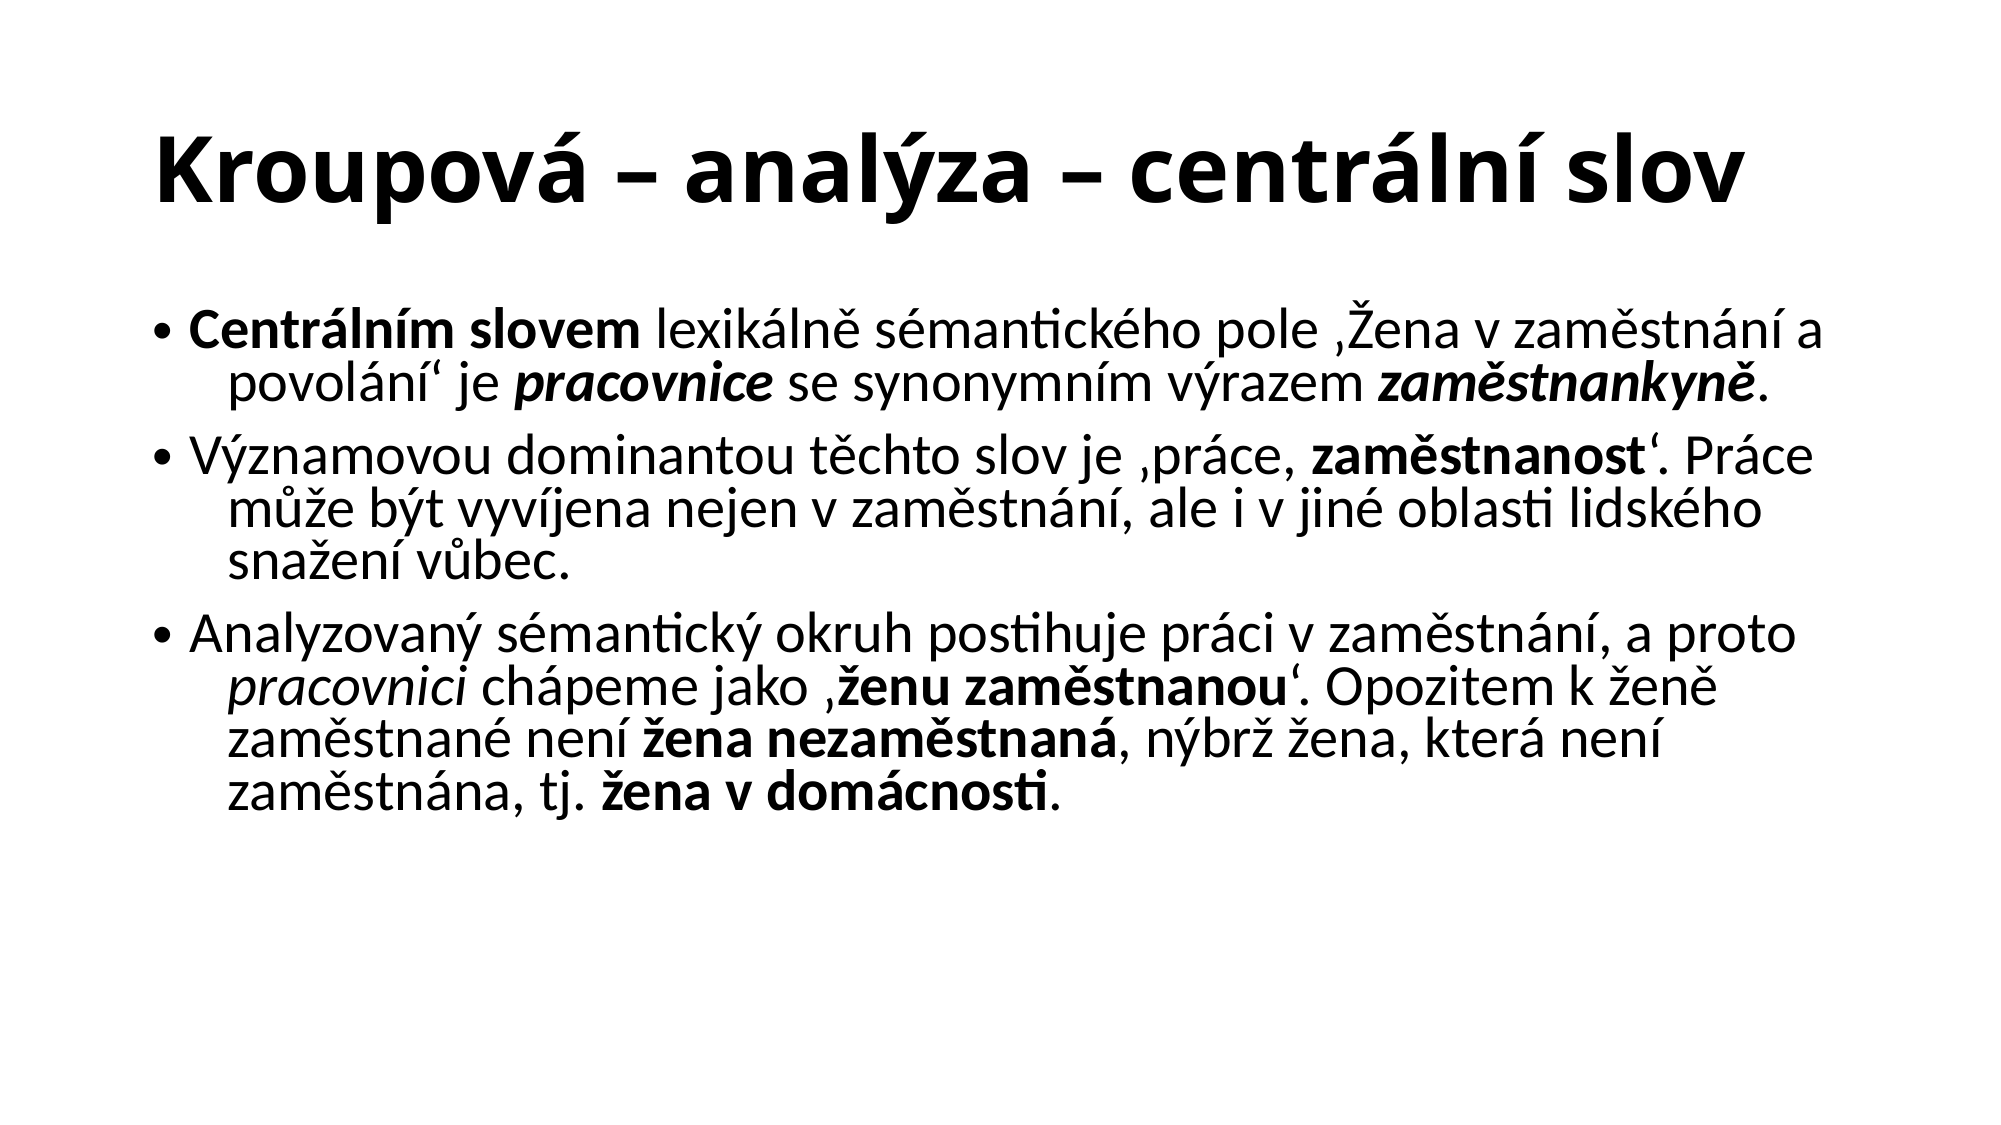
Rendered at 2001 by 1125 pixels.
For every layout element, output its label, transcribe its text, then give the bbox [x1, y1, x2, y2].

title Kroupová – analýza – centrální slov [137, 59, 1863, 278]
list Centrálním slovem lexikálně sémantického pole ‚Žena v zaměstnání a povolání‘ je pracovnice se synonymním výrazem zaměstnankyně. Významovou dominantou těchto slov je ‚práce, zaměstnanost‘. Práce může být vyvíjena nejen v zaměstnání, ale i v jiné oblasti lidského snažení vůbec. Analyzovaný sémantický okruh postihuje práci v zaměstnání, a proto pracovnici chápeme jako ‚ženu zaměstnanou‘. Opozitem k ženě zaměstnané není žena nezaměstnaná, nýbrž žena, která není zaměstnána, tj. žena v domácnosti. [137, 299, 1863, 1014]
